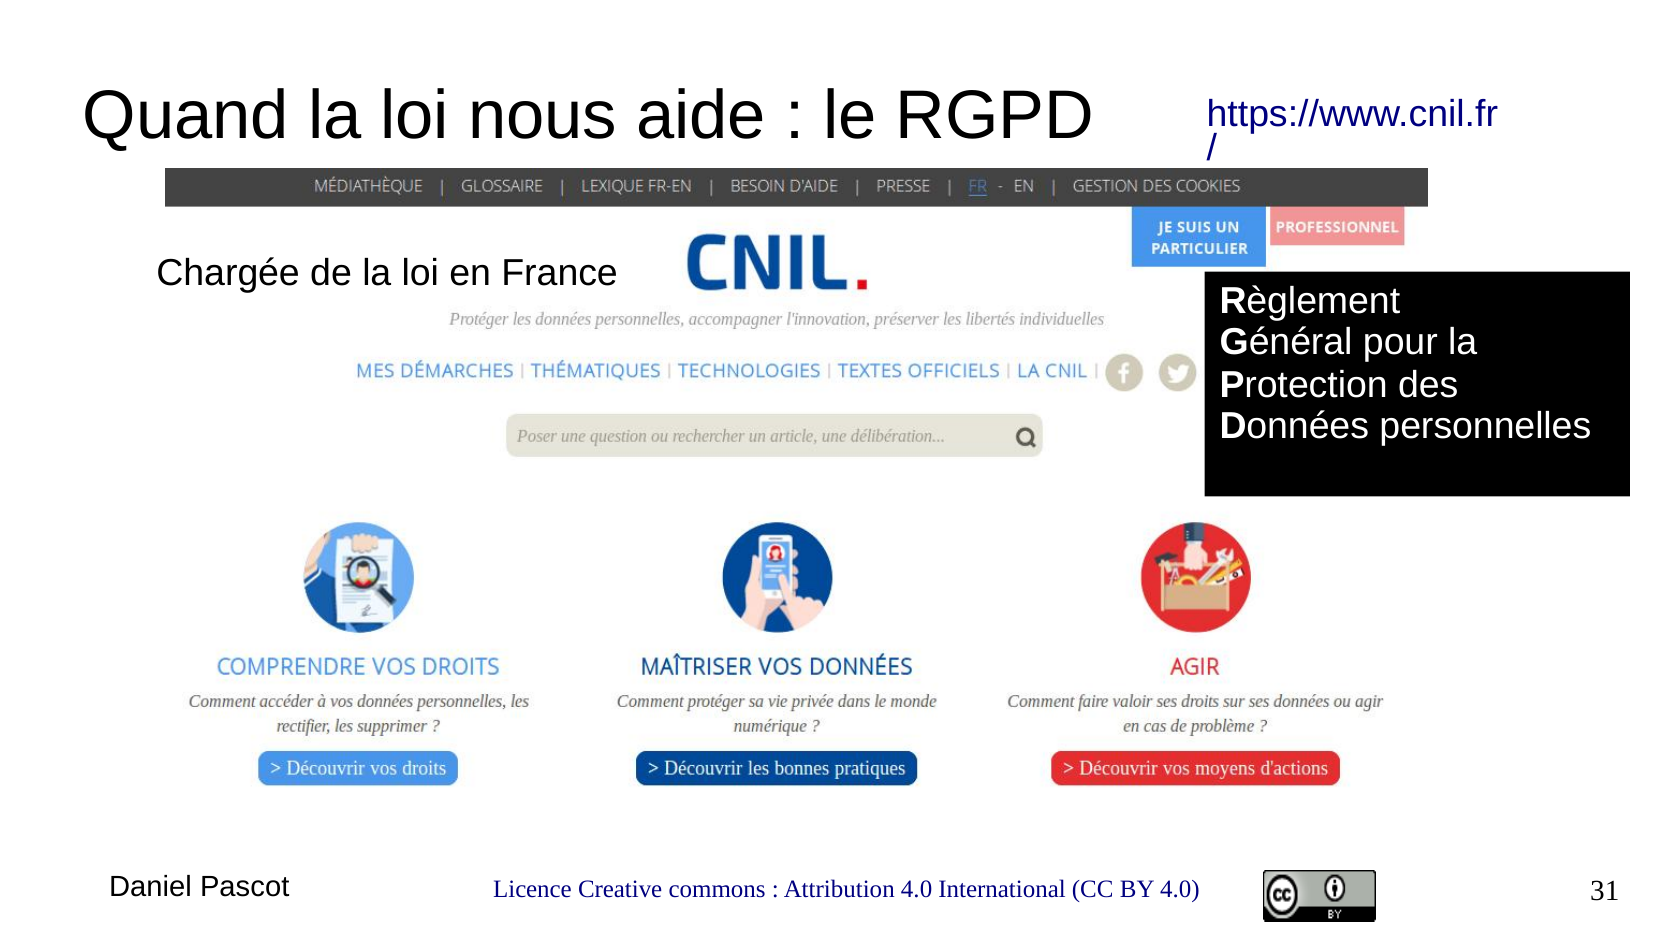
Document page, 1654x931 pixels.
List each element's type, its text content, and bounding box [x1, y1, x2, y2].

title Quand la loi nous aide : le RGPD [82, 37, 1571, 193]
text_box Règlement Général pour la Protection des Données personnelles [1204, 271, 1630, 497]
picture [1263, 870, 1376, 922]
text_box Chargée de la loi en France [141, 243, 697, 343]
text_box https://www.cnil.fr/ [1191, 84, 1524, 142]
picture [165, 168, 1428, 810]
